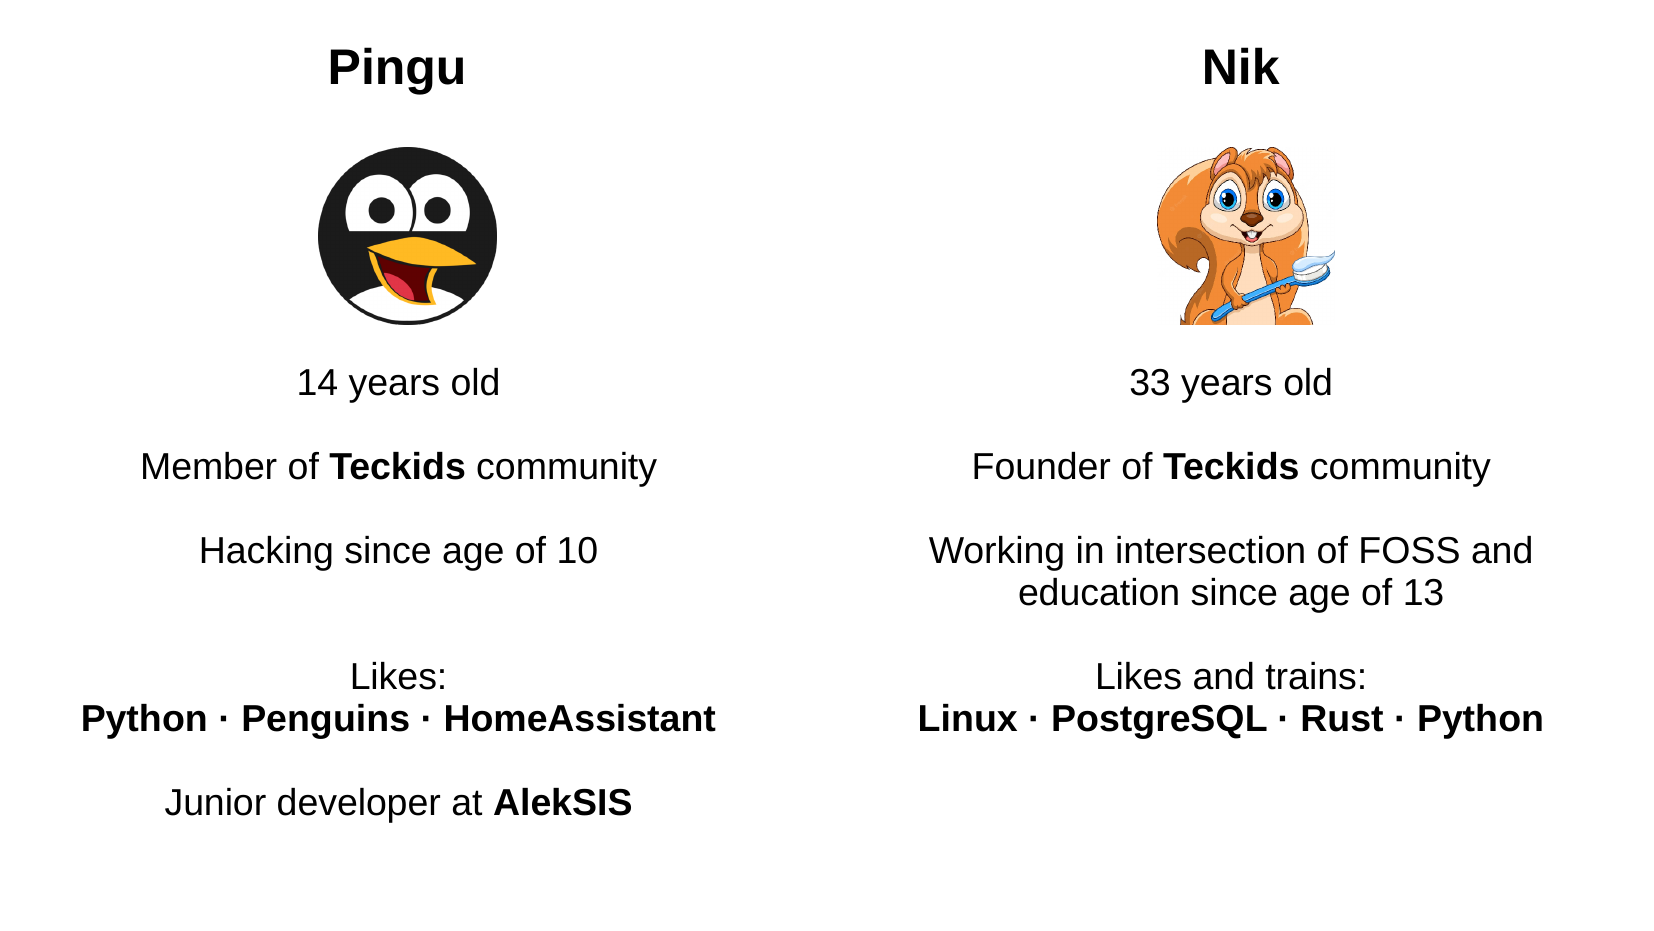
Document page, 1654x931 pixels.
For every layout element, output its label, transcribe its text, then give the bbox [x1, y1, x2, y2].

text_box 14 years old Member of Teckids community Hacking since age of 10 Likes: Python · Penguins · HomeAssistant Junior developer at AlekSIS [59, 354, 739, 857]
text_box Pingu [312, 32, 482, 103]
text_box Nik [1187, 32, 1295, 104]
picture [318, 147, 497, 325]
text_box 33 years old Founder of Teckids community Working in intersection of FOSS and education since age of 13 Likes and trains: Linux · PostgreSQL · Rust · Python [891, 354, 1571, 857]
picture [1157, 147, 1335, 325]
